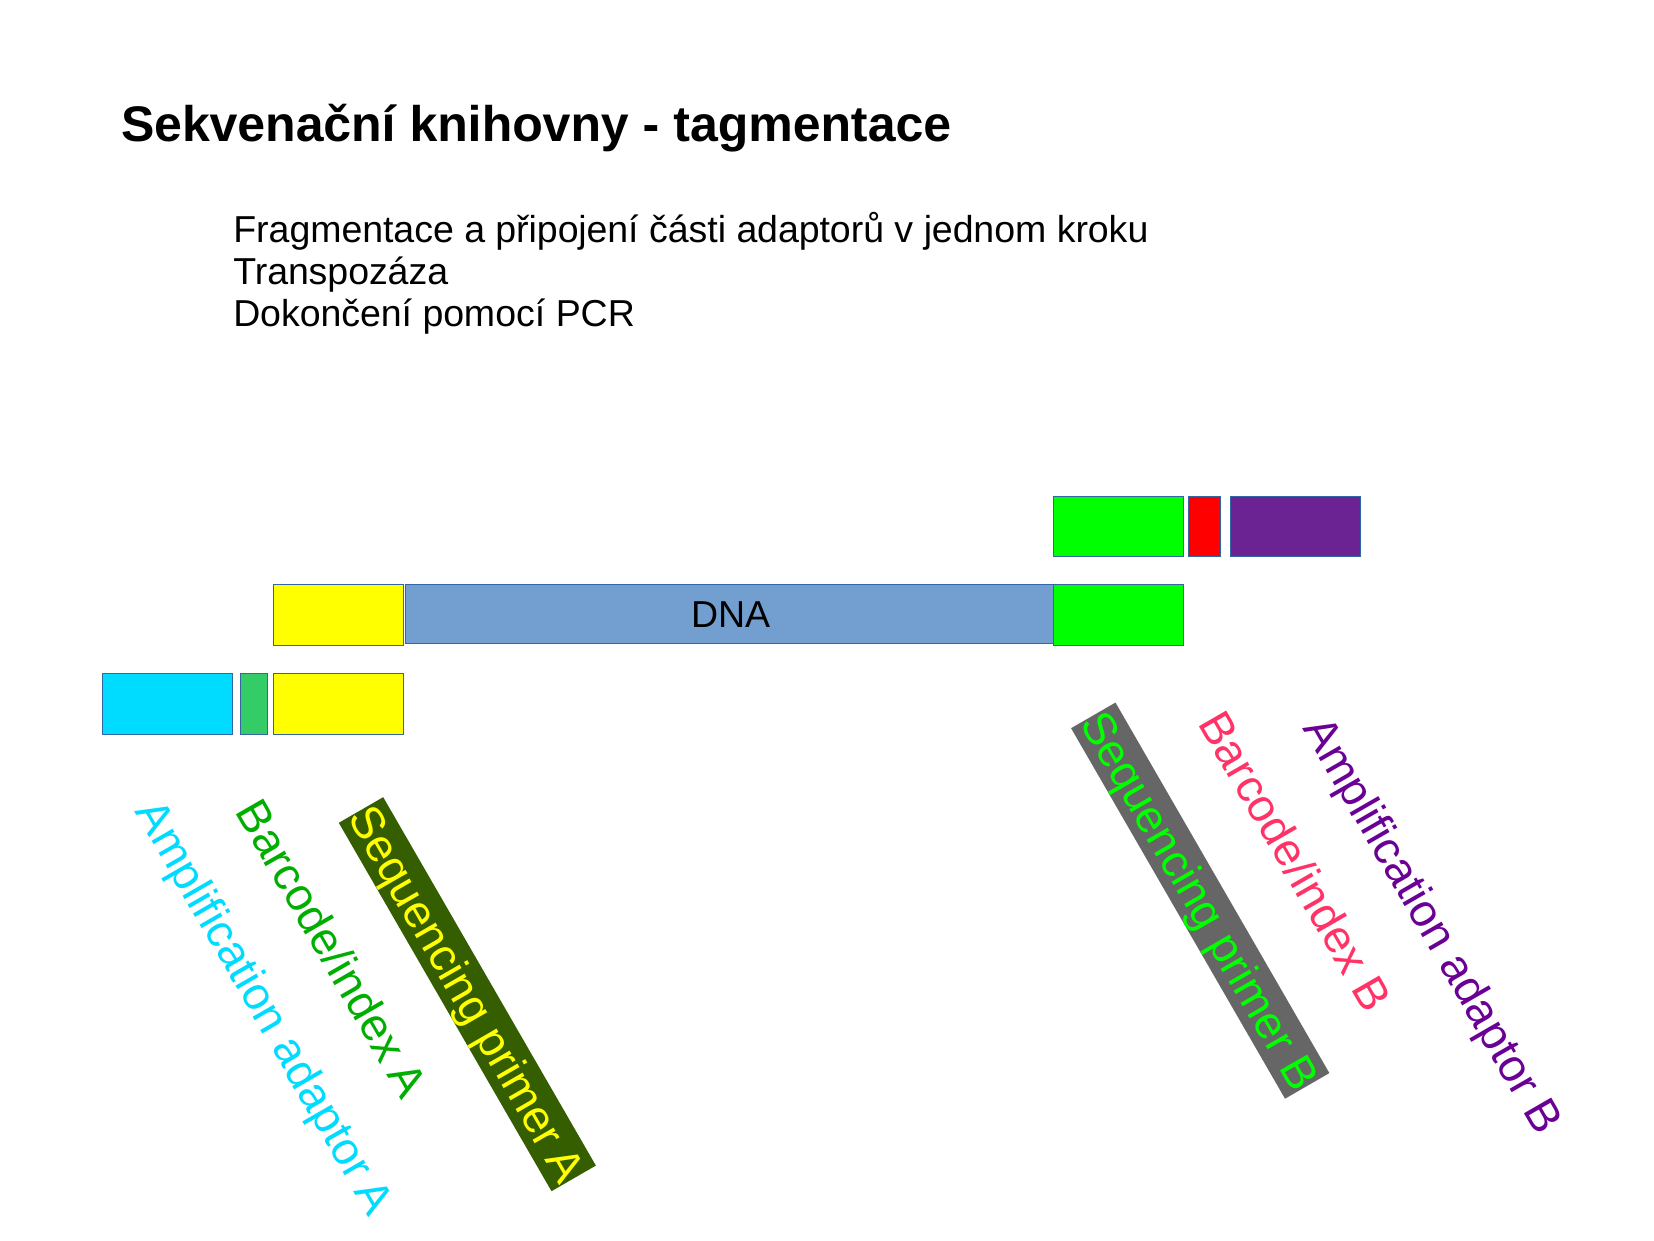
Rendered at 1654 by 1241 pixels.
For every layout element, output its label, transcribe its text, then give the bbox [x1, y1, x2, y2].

text_box Barcode/index B [1175, 686, 1465, 1121]
text_box [240, 673, 268, 735]
text_box Amplification adaptor B [1279, 691, 1641, 1241]
text_box DNA [405, 584, 1053, 644]
text_box [102, 673, 233, 735]
text_box [1053, 496, 1184, 557]
text_box [273, 584, 404, 646]
text_box [273, 673, 404, 735]
text_box Sequencing primer B [1036, 686, 1364, 1163]
text_box Fragmentace a připojení části adaptorů v jednom kroku Transpozáza Dokončení pomocí PCR [218, 200, 1164, 342]
text_box [1230, 496, 1361, 557]
text_box Sequencing primer A [314, 780, 641, 1241]
text_box [1188, 496, 1221, 557]
text_box Barcode/index A [168, 774, 502, 1235]
text_box Sekvenační knihovny - tagmentace [106, 88, 1276, 160]
text_box [1053, 584, 1184, 646]
text_box Amplification adaptor A [100, 774, 439, 1241]
